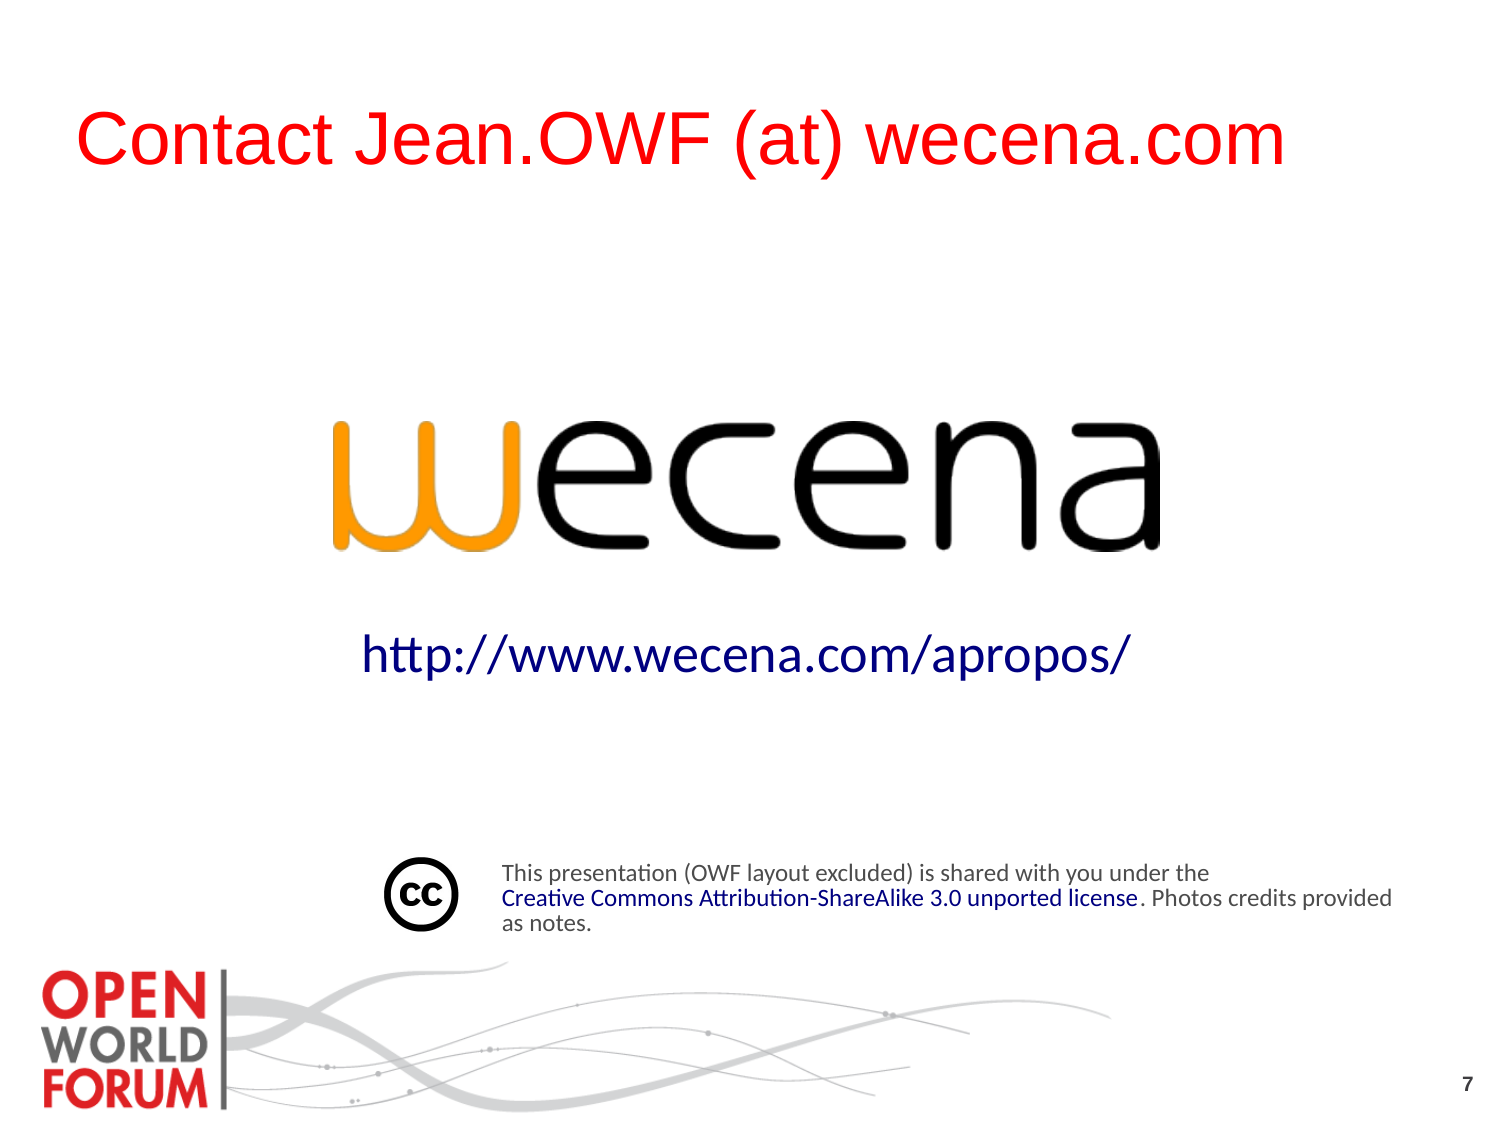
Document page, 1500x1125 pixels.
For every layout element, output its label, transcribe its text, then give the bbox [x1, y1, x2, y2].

picture [333, 421, 1160, 552]
list This presentation (OWF layout excluded) is shared with you under the Creative Commons Attribution-ShareAlike 3.0 unported license. Photos credits provided as notes. [501, 862, 1418, 951]
title Contact Jean.OWF (at) wecena.com [75, 44, 1425, 233]
list http://www.wecena.com/apropos/ [289, 631, 1205, 695]
picture [383, 856, 459, 932]
picture [41, 957, 1112, 1119]
